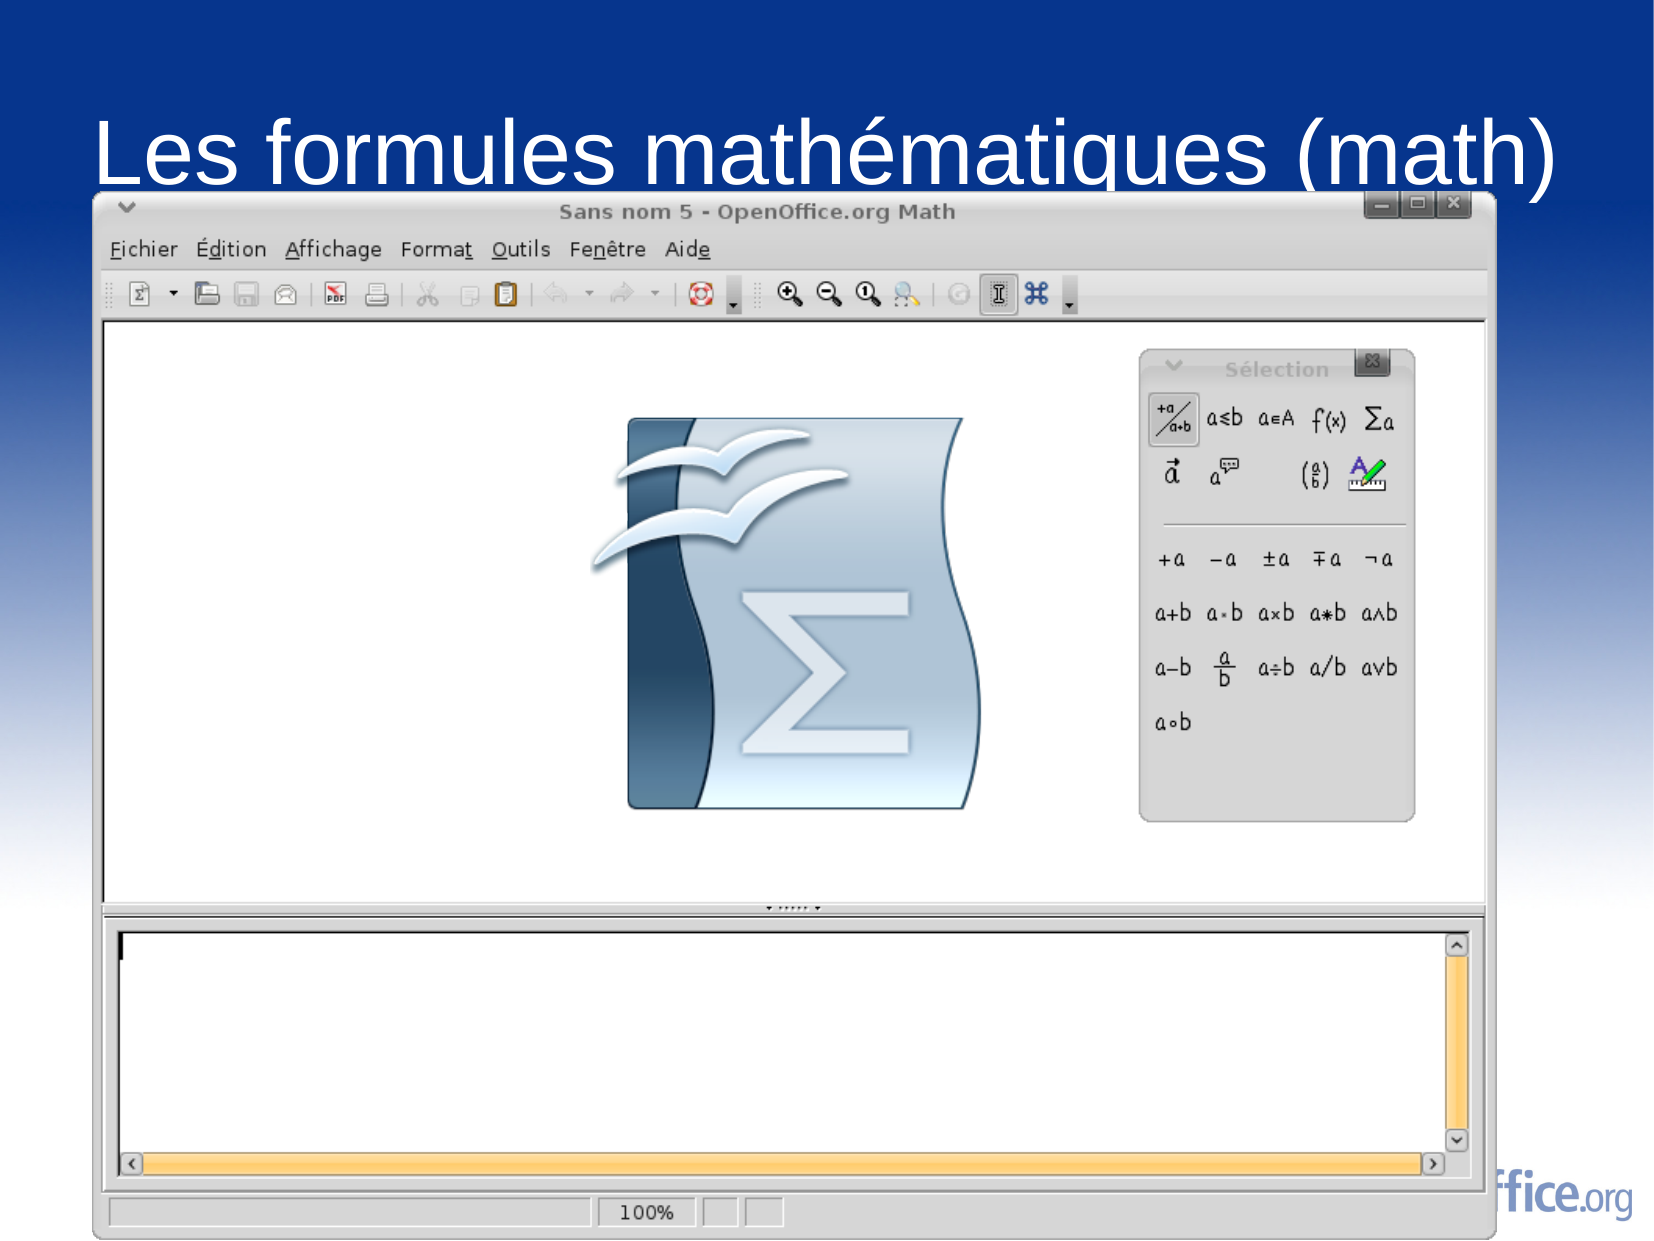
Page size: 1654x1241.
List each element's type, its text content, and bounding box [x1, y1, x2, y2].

title Les formules mathématiques (math) [82, 49, 1571, 257]
picture [0, 0, 1654, 1241]
